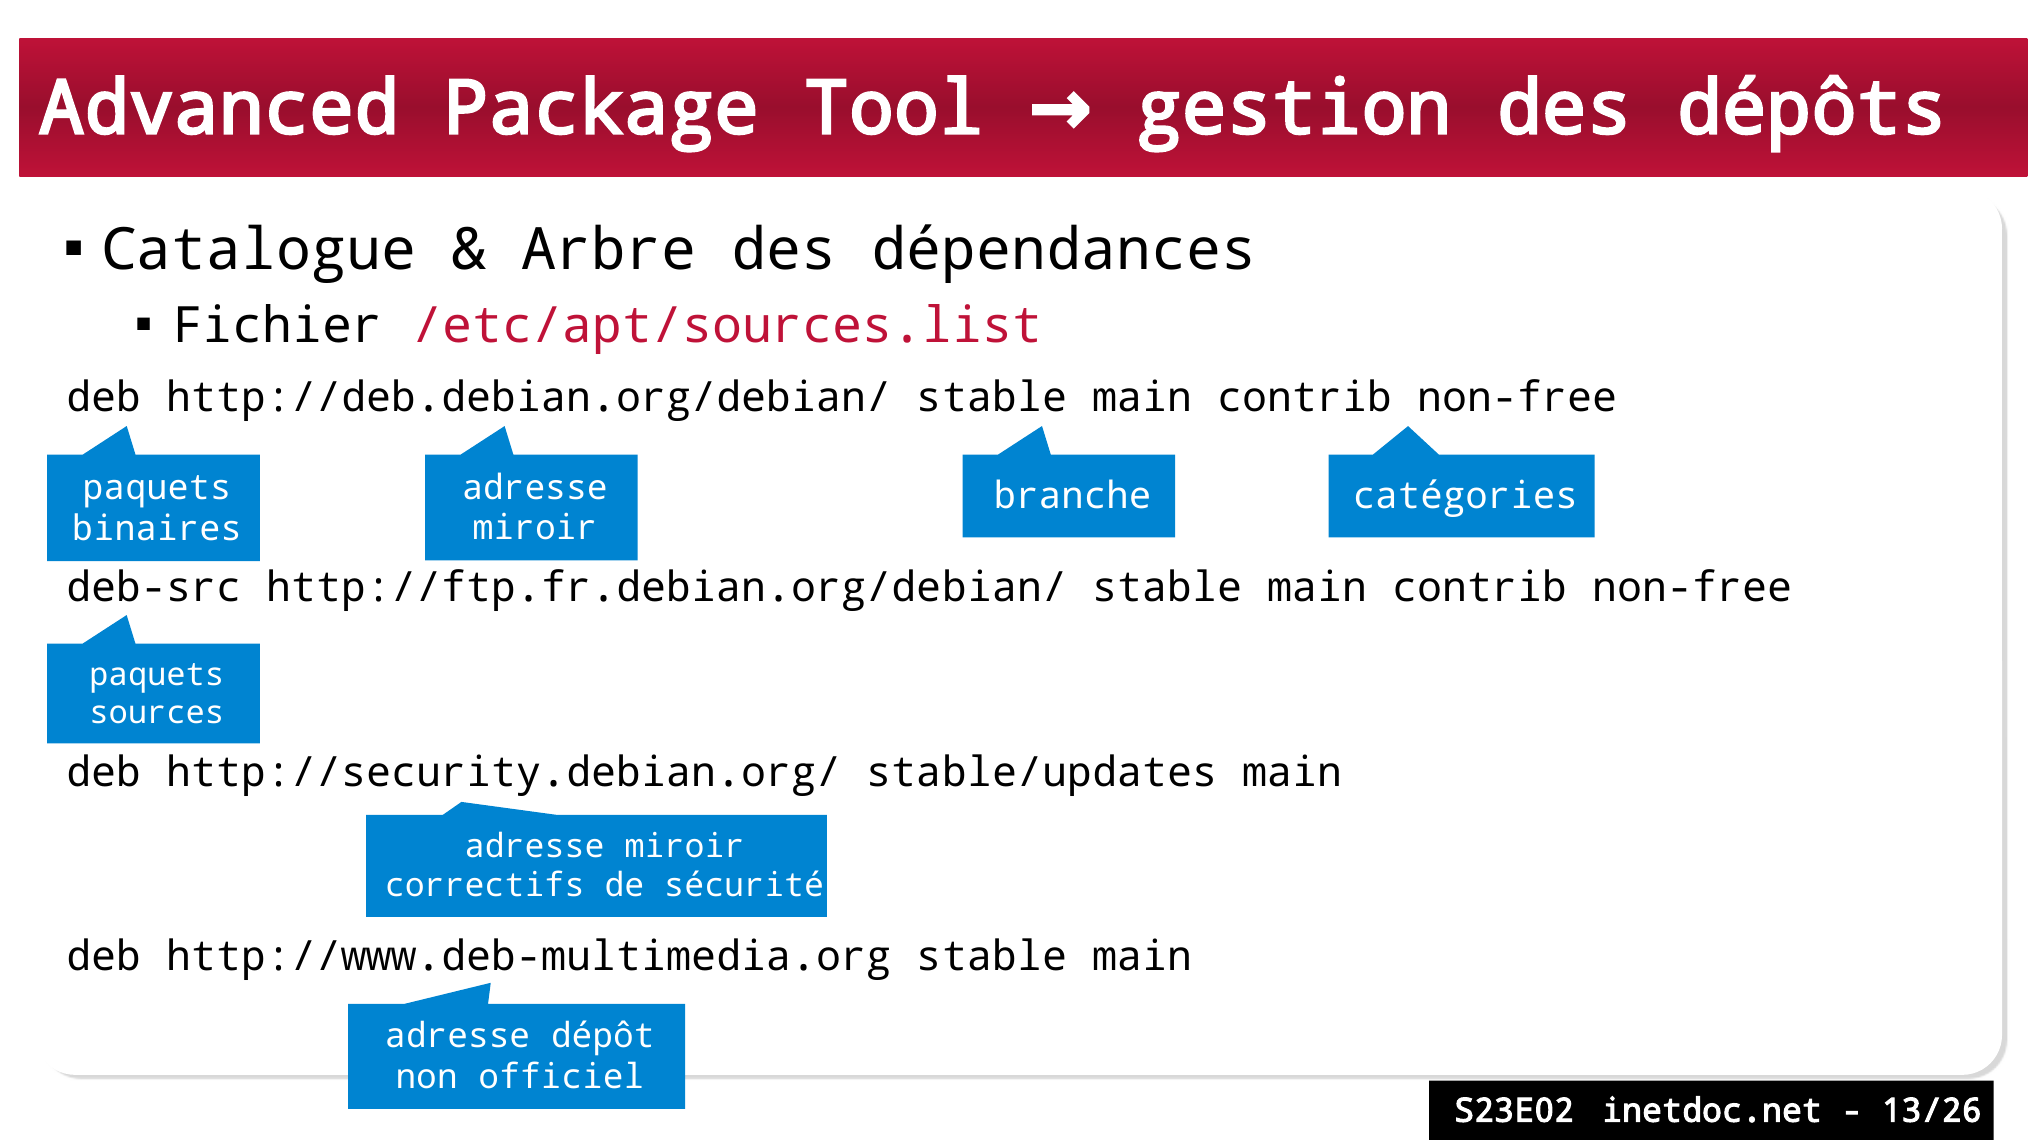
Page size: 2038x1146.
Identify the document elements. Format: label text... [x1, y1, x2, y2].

text_box Advanced Package Tool → gestion des dépôts [19, 38, 2028, 177]
text_box paquets sources [47, 615, 260, 744]
text_box adresse dépôt non officiel [348, 982, 686, 1109]
text_box paquets binaires [47, 426, 260, 562]
text_box adresse miroir [425, 426, 638, 561]
text_box adresse miroir correctifs de sécurité [366, 801, 827, 917]
text_box Catalogue & Arbre des dépendances Fichier /etc/apt/sources.list deb http://deb.debian.org/debian/ stable main contrib non-free deb-src http://ftp.fr.debian.org/debian/ stable main contrib non-free deb http://security.debian.org/ stable/updates main deb http://www.deb-multimedia.org stable main [35, 188, 2003, 1075]
text_box branche [962, 426, 1176, 538]
text_box catégories [1328, 426, 1595, 538]
text_box S23E02 inetdoc.net - <numéro>/26 [1429, 1080, 1994, 1140]
